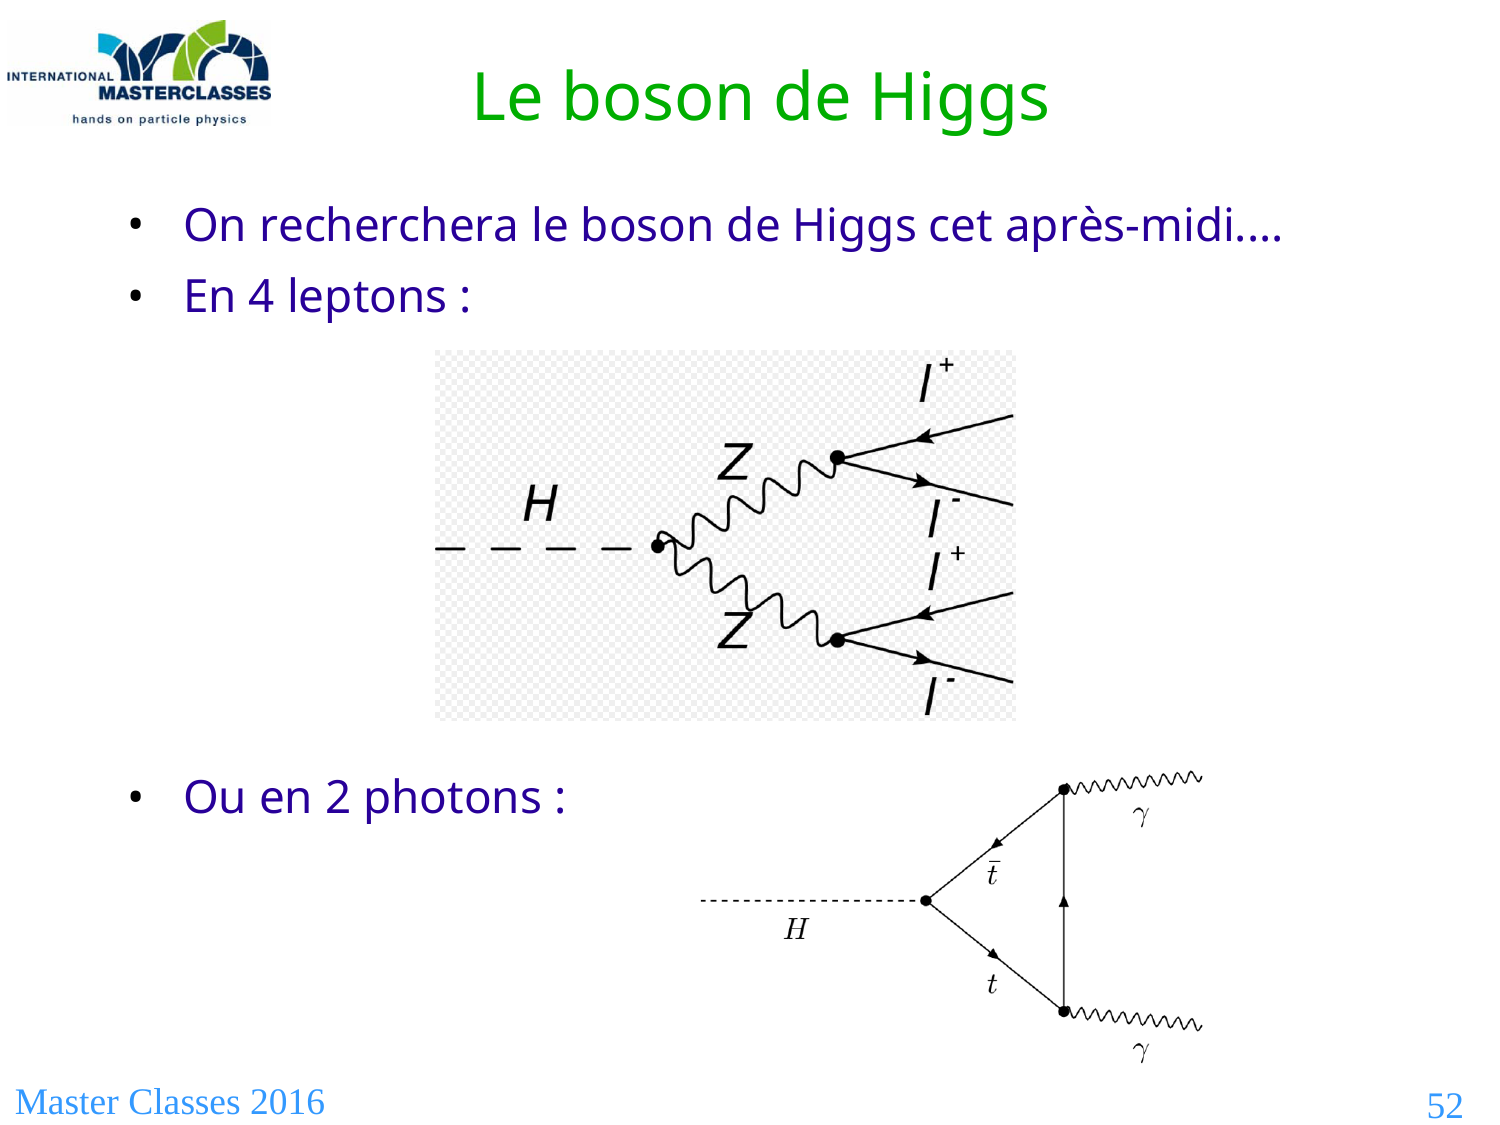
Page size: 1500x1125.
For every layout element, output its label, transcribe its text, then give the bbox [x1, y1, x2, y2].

picture [435, 350, 1016, 721]
picture [2, 10, 259, 130]
title Le boson de Higgs [259, 0, 1263, 187]
list On recherchera le boson de Higgs cet après-midi.... En 4 leptons : Ou en 2 photons : [112, 187, 1388, 978]
picture [700, 735, 1229, 1075]
